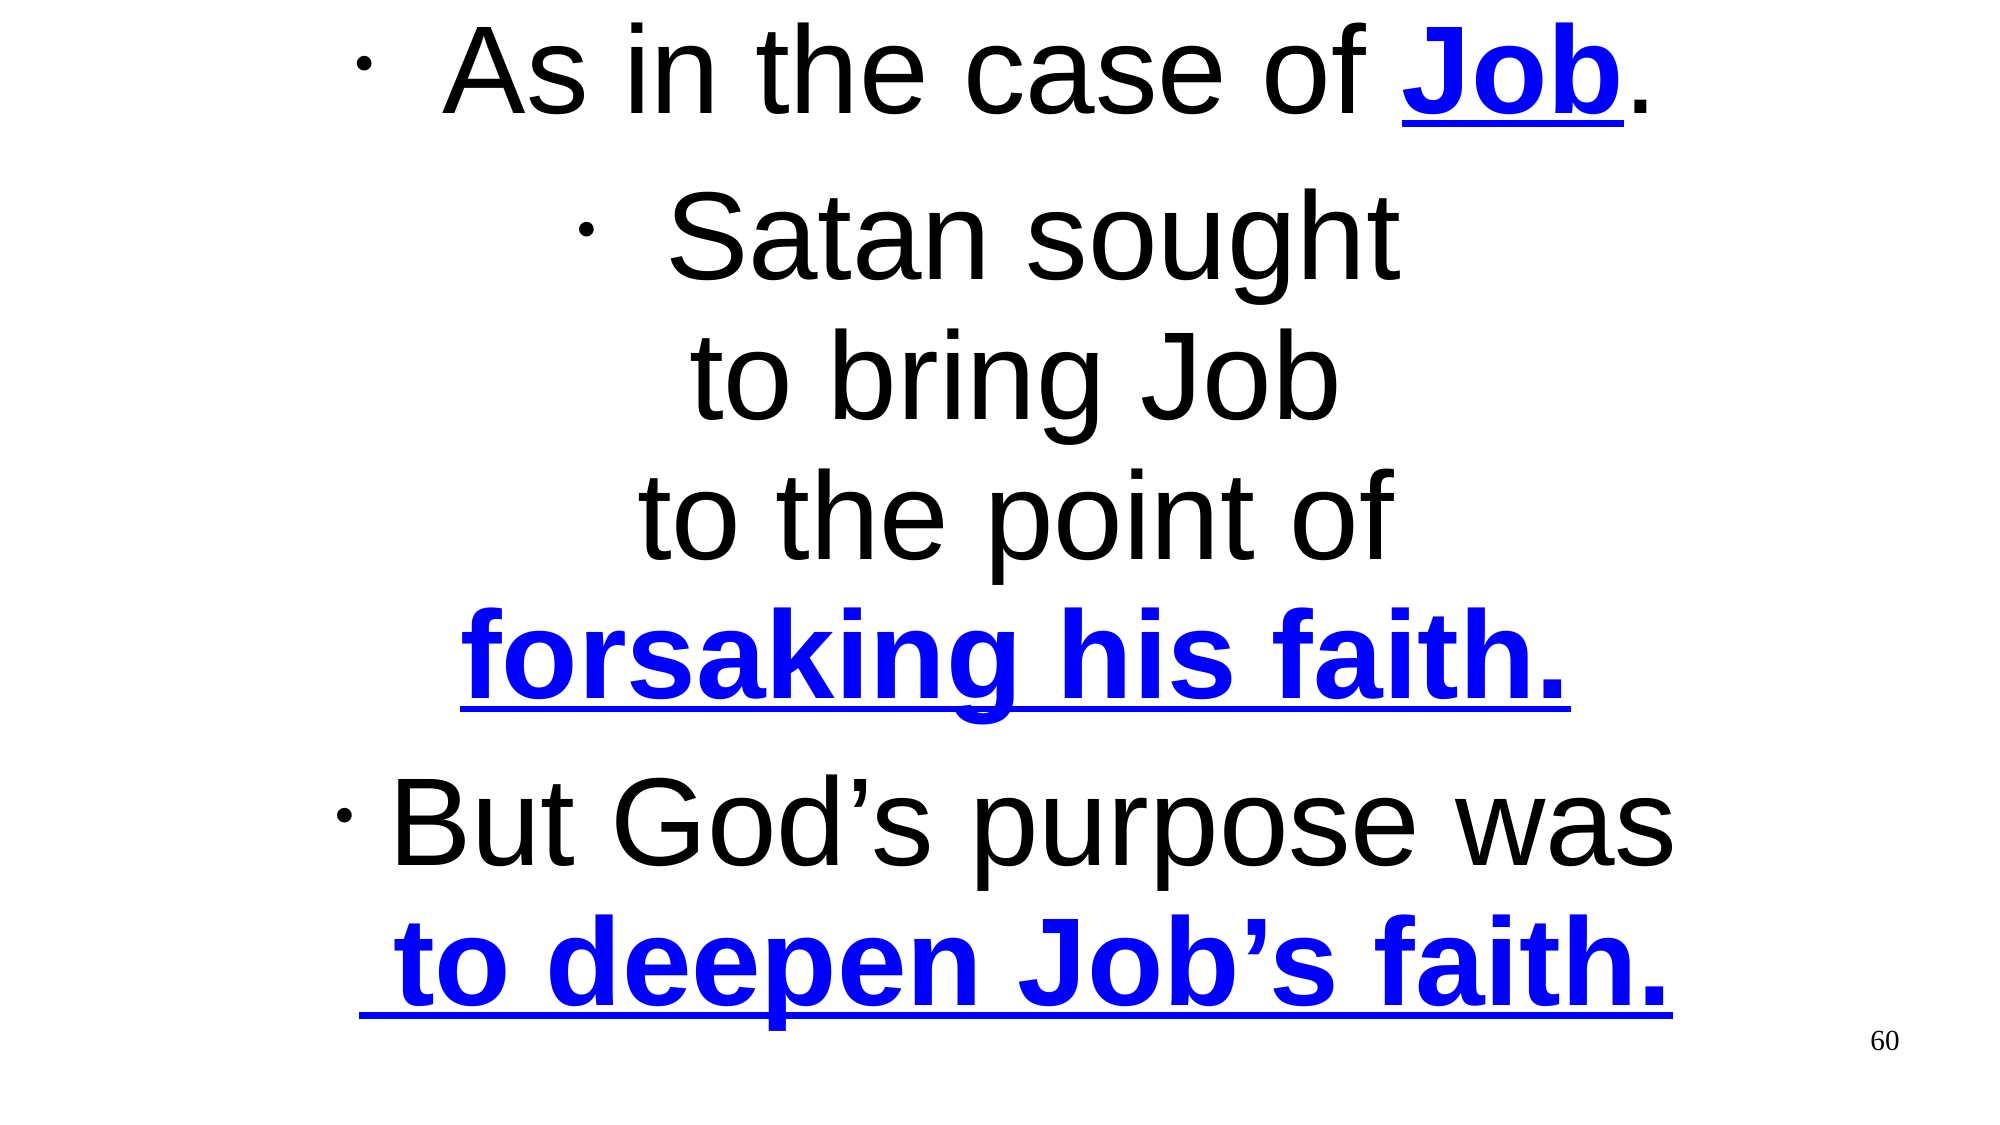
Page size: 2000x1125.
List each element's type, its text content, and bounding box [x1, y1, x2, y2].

list As in the case of Job. Satan sought to bring Job to the point of forsaking his faith. But God’s purpose was to deepen Job’s faith. [0, 0, 1996, 1123]
